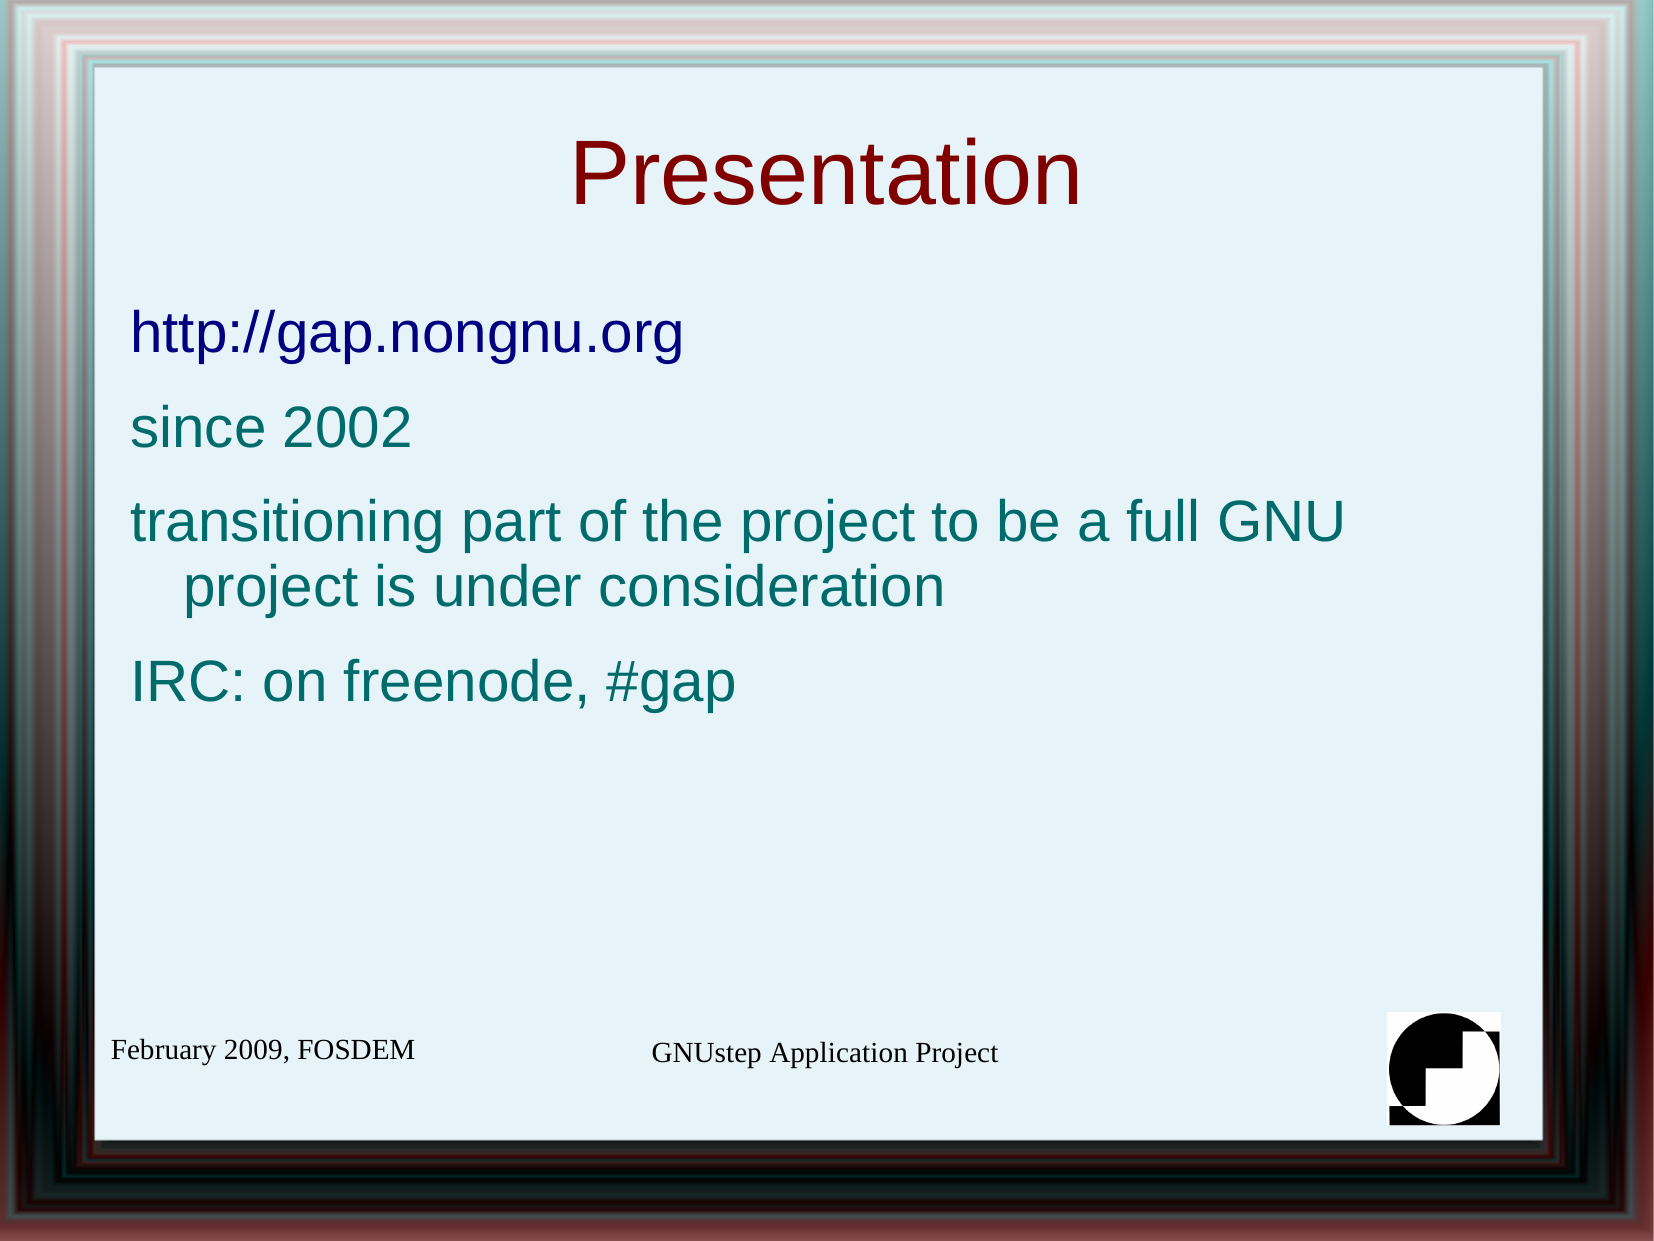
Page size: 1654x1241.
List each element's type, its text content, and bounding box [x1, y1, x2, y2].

list http://gap.nongnu.org since 2002 transitioning part of the project to be a full GNU project is under consideration IRC: on freenode, #gap [112, 300, 1501, 1013]
title Presentation [118, 88, 1536, 257]
picture [0, 0, 1654, 1241]
